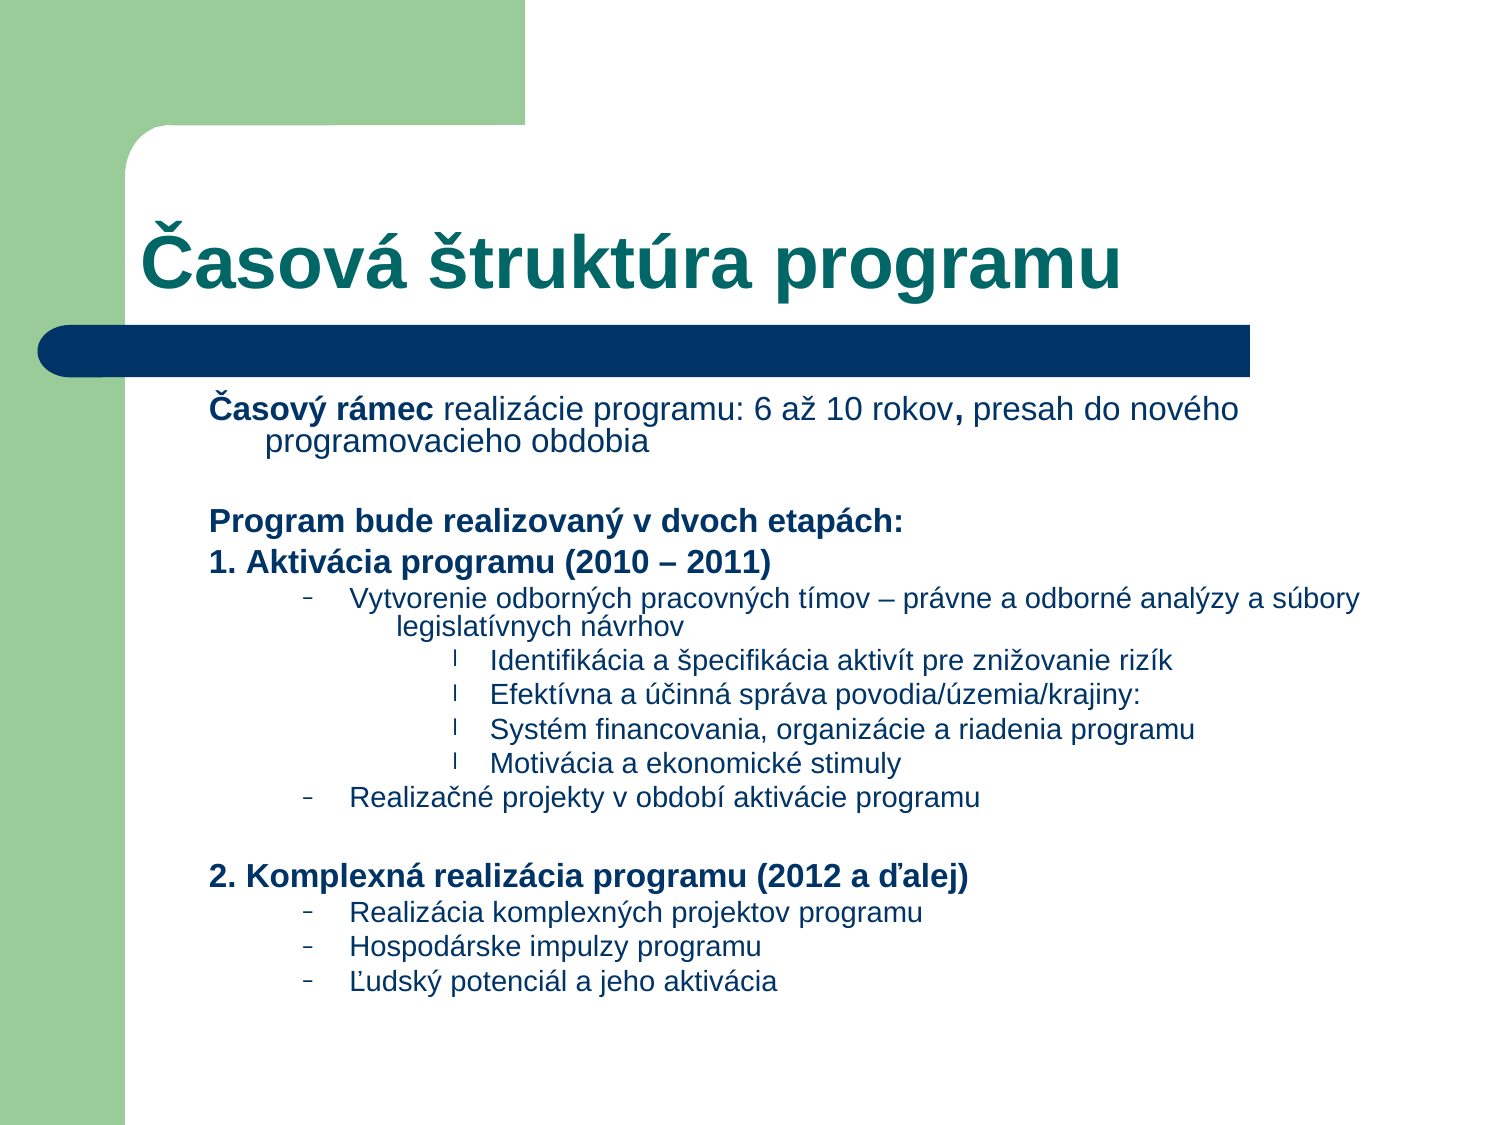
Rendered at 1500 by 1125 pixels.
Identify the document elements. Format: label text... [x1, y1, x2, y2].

title Časová štruktúra programu [125, 125, 1426, 313]
list Časový rámec realizácie programu: 6 až 10 rokov, presah do nového programovacieho obdobia Program bude realizovaný v dvoch etapách: 1. Aktivácia programu (2010 – 2011) Vytvorenie odborných pracovných tímov – právne a odborné analýzy a súbory legislatívnych návrhov Identifikácia a špecifikácia aktivít pre znižovanie rizík Efektívna a účinná správa povodia/územia/krajiny: Systém financovania, organizácie a riadenia programu Motivácia a ekonomické stimuly Realizačné projekty v období aktivácie programu 2. Komplexná realizácia programu (2012 a ďalej) Realizácia komplexných projektov programu Hospodárske impulzy programu Ľudský potenciál a jeho aktivácia [137, 387, 1400, 1071]
